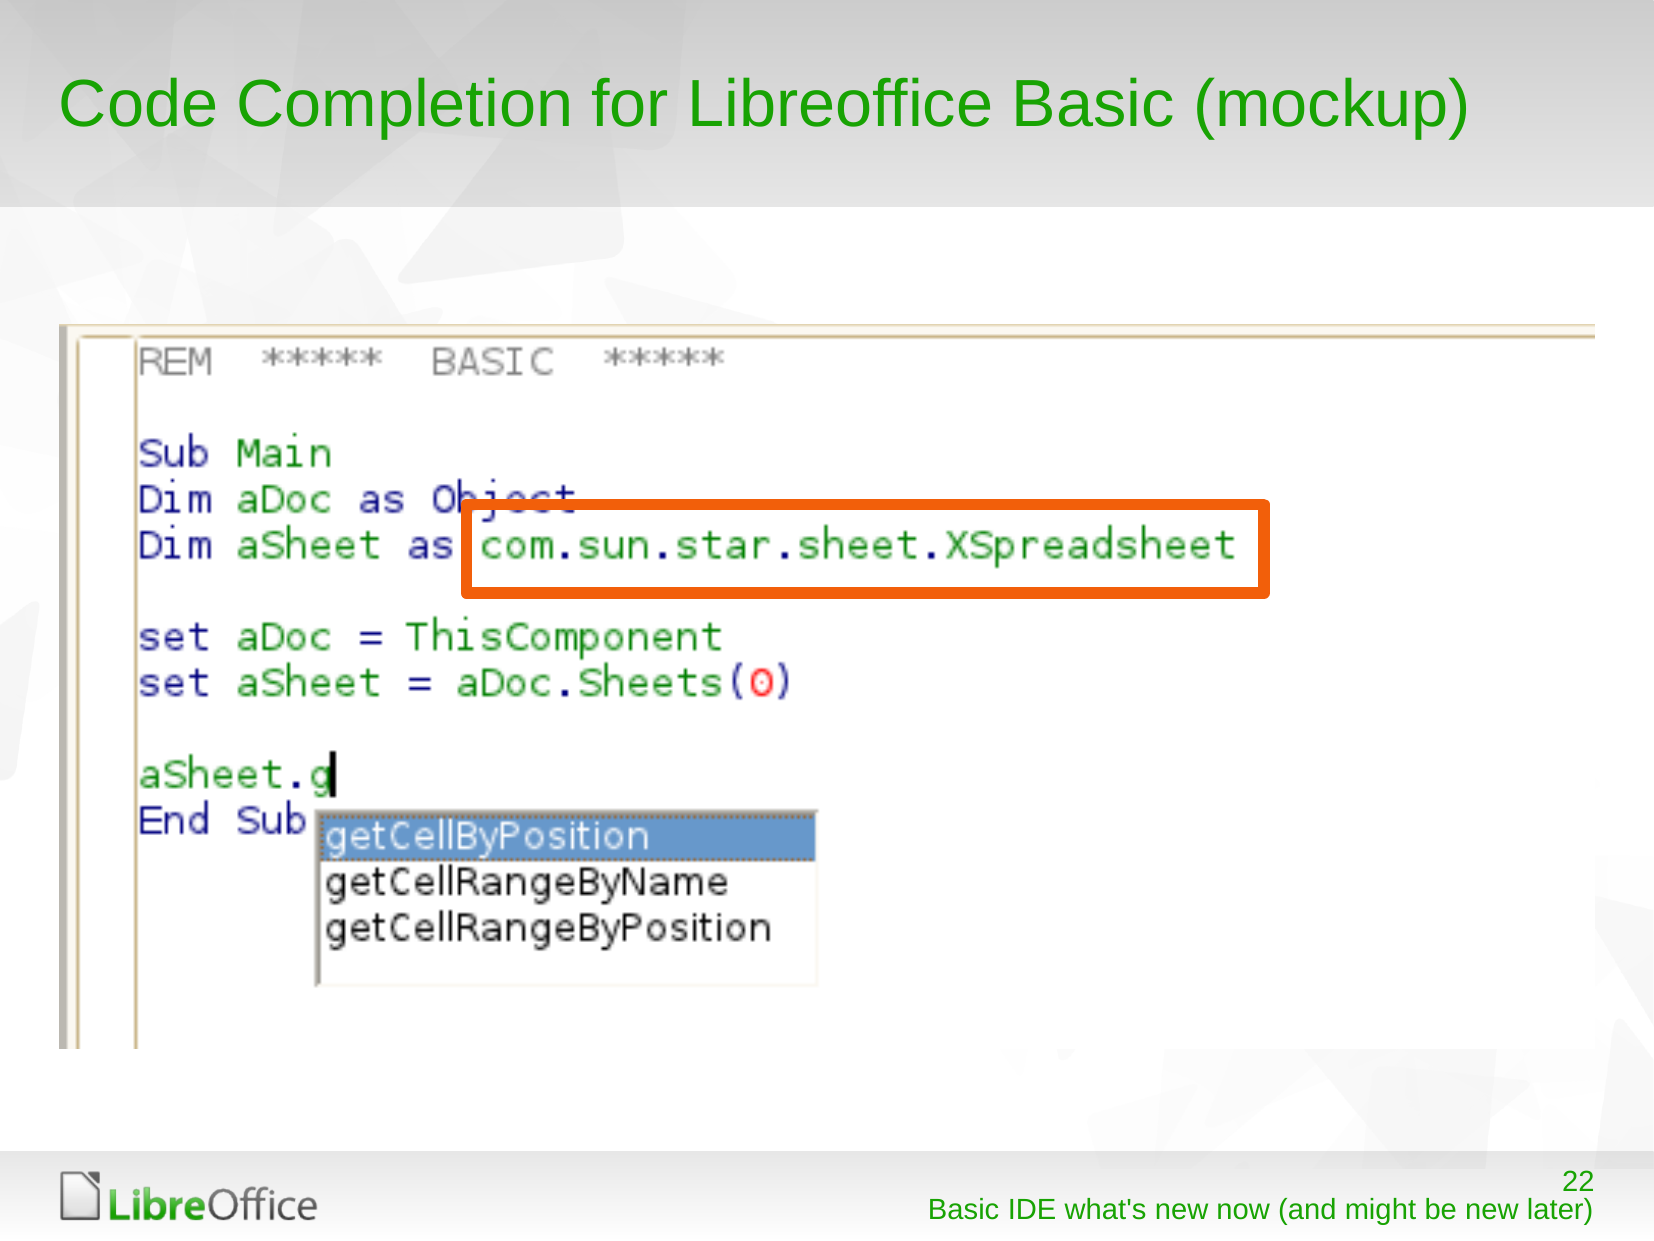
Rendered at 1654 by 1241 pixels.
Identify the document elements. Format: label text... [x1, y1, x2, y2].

text_box [466, 504, 1264, 594]
title Code Completion for Libreoffice Basic (mockup) [59, 29, 1595, 178]
picture [41, 1152, 337, 1240]
picture [0, 0, 1654, 1169]
